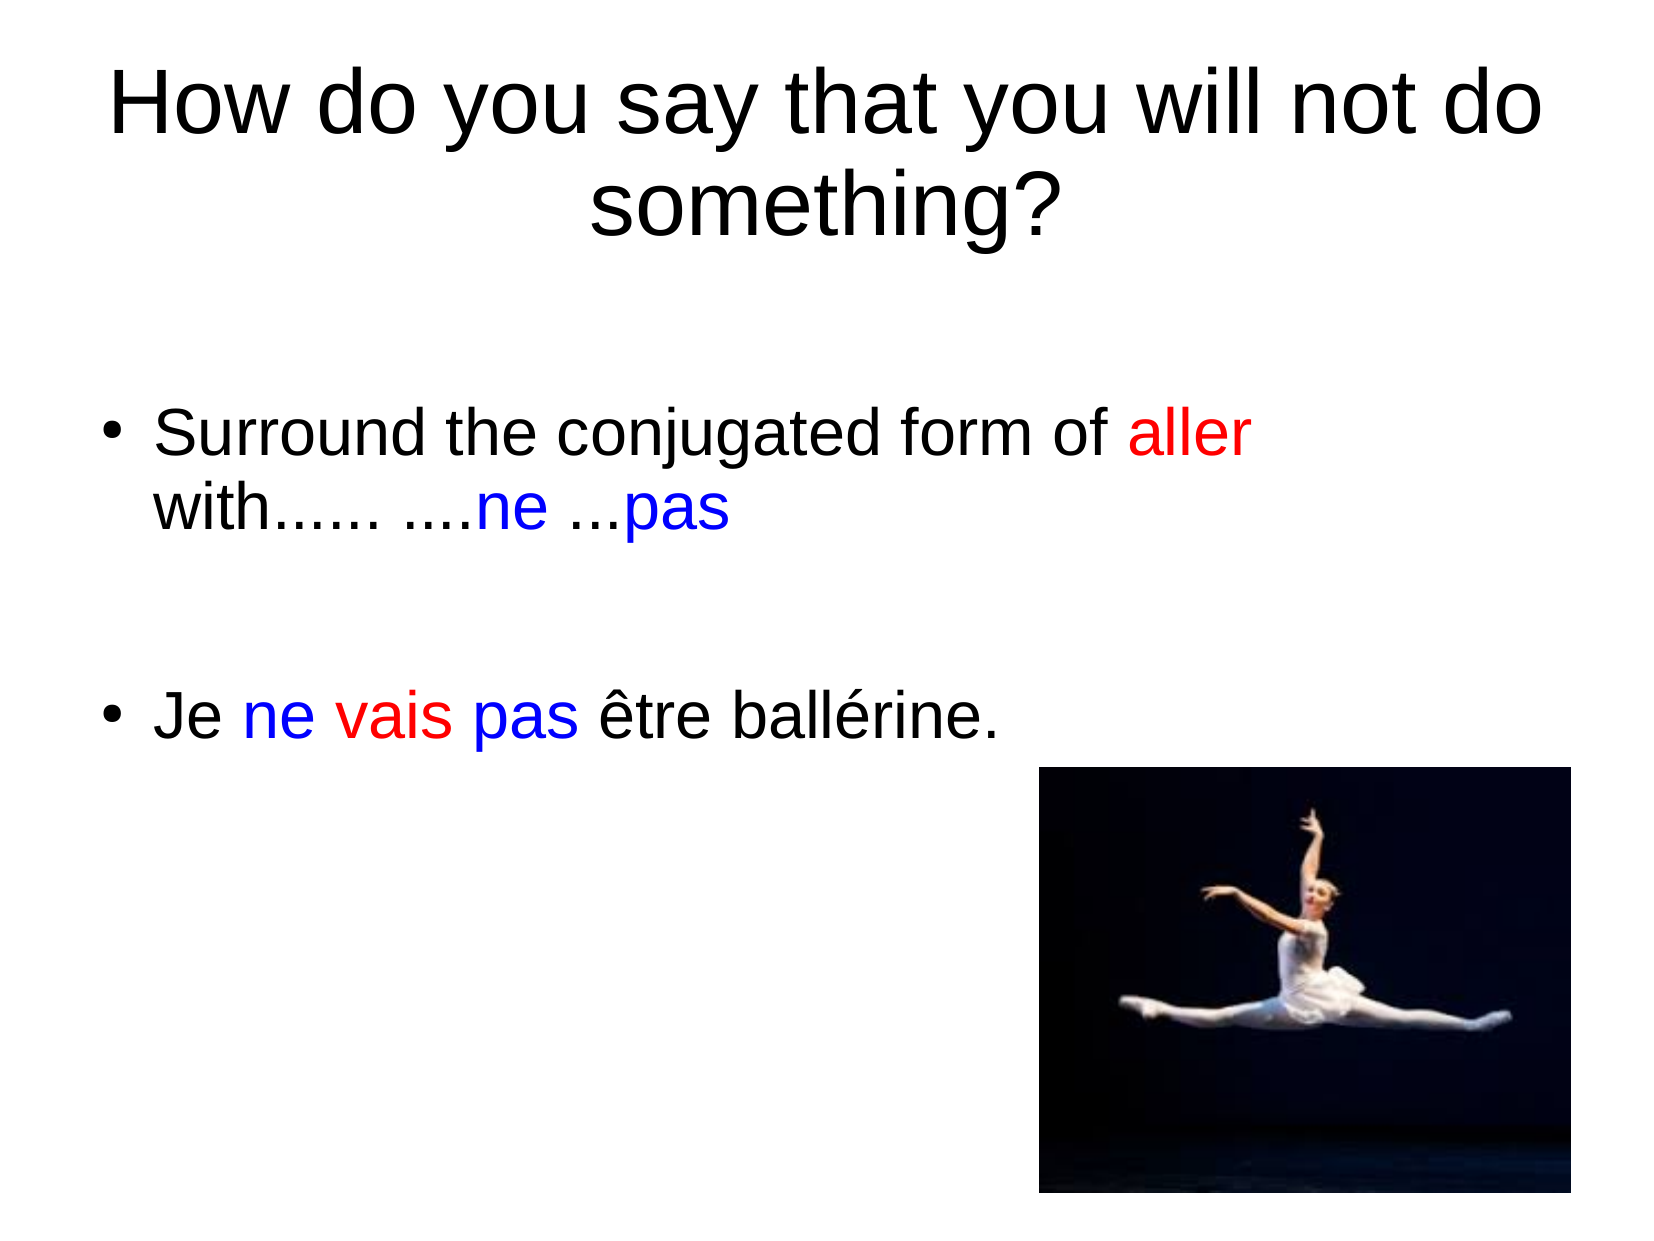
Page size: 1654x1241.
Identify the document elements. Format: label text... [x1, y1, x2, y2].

list Surround the conjugated form of aller with...... ....ne ...pas Je ne vais pas être ballérine. [82, 290, 1571, 1010]
title How do you say that you will not do something? [82, 49, 1571, 257]
picture [1039, 767, 1571, 1193]
